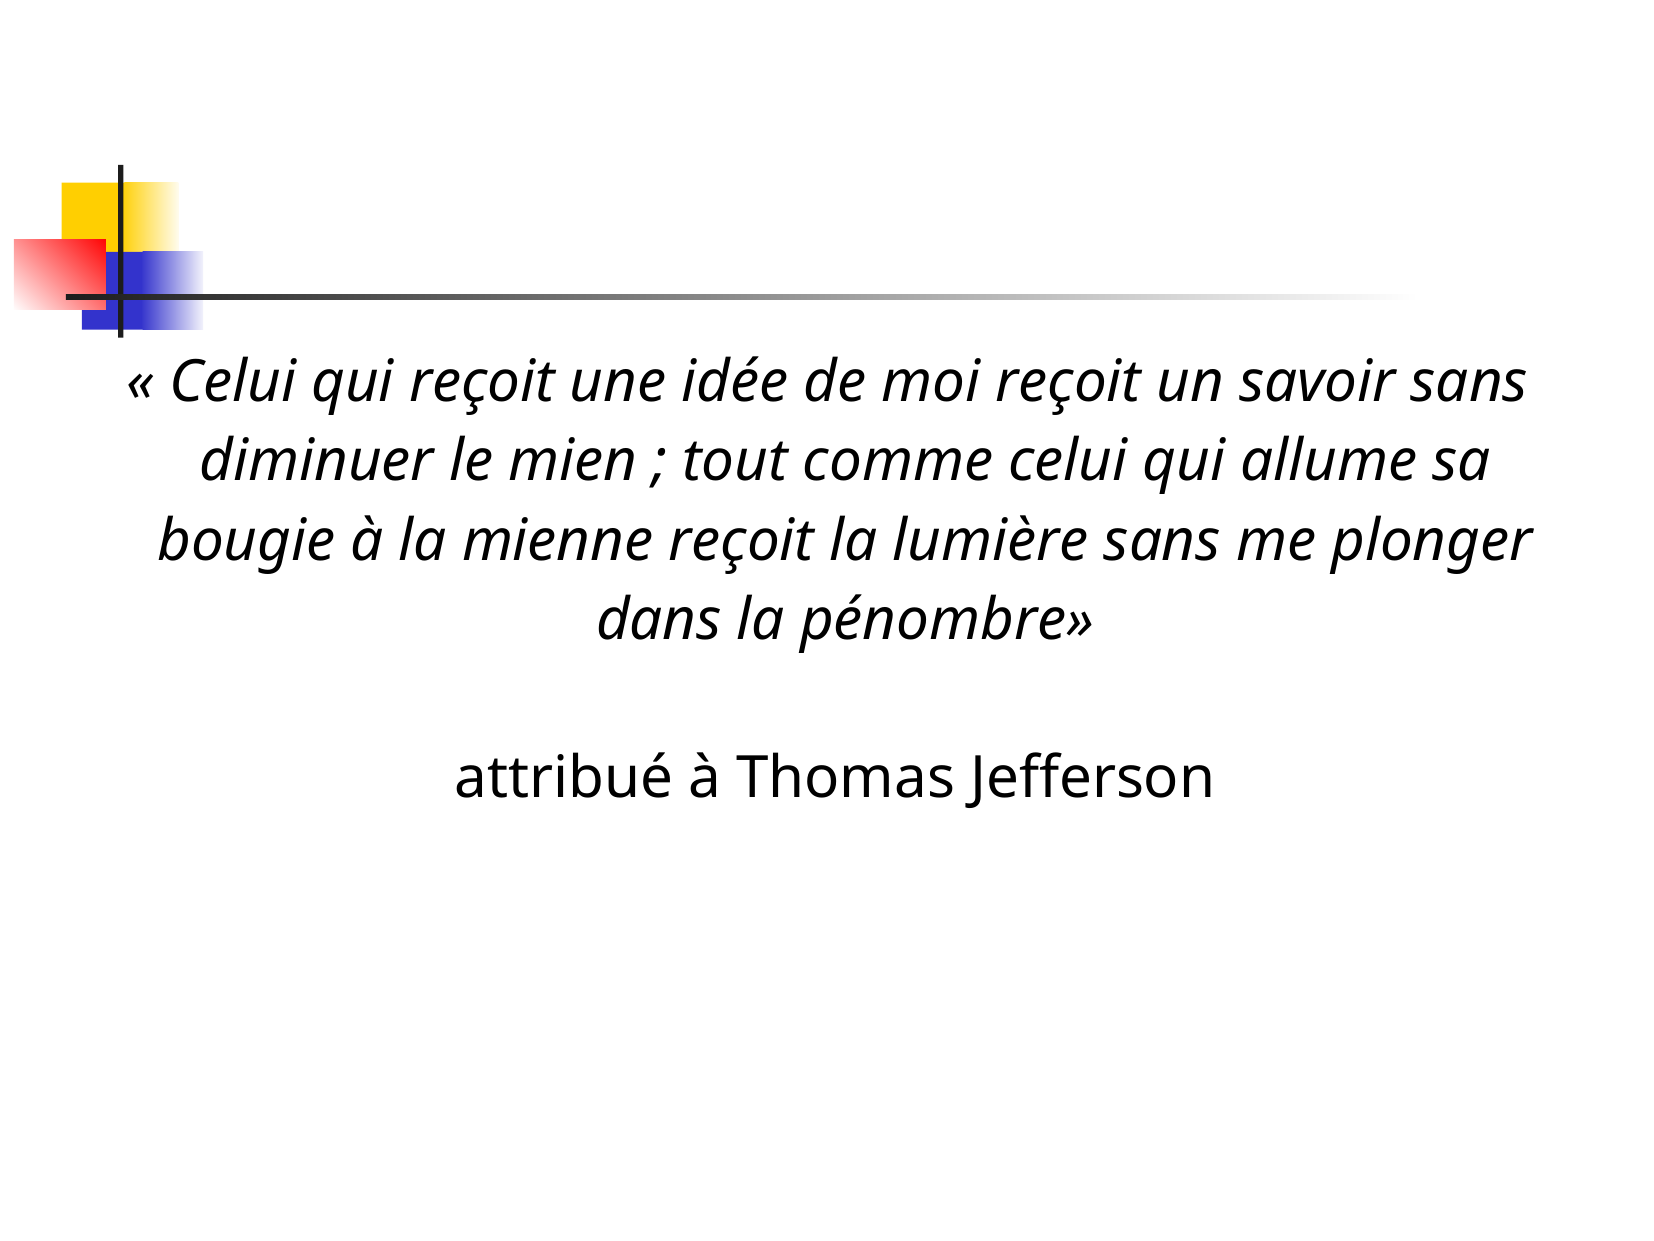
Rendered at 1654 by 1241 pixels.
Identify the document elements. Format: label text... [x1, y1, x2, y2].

title [121, 102, 1534, 275]
subtitle « Celui qui reçoit une idée de moi reçoit un savoir sans diminuer le mien ; tout comme celui qui allume sa bougie à la mienne reçoit la lumière sans me plonger dans la pénombre» attribué à Thomas Jefferson [121, 275, 1534, 1196]
